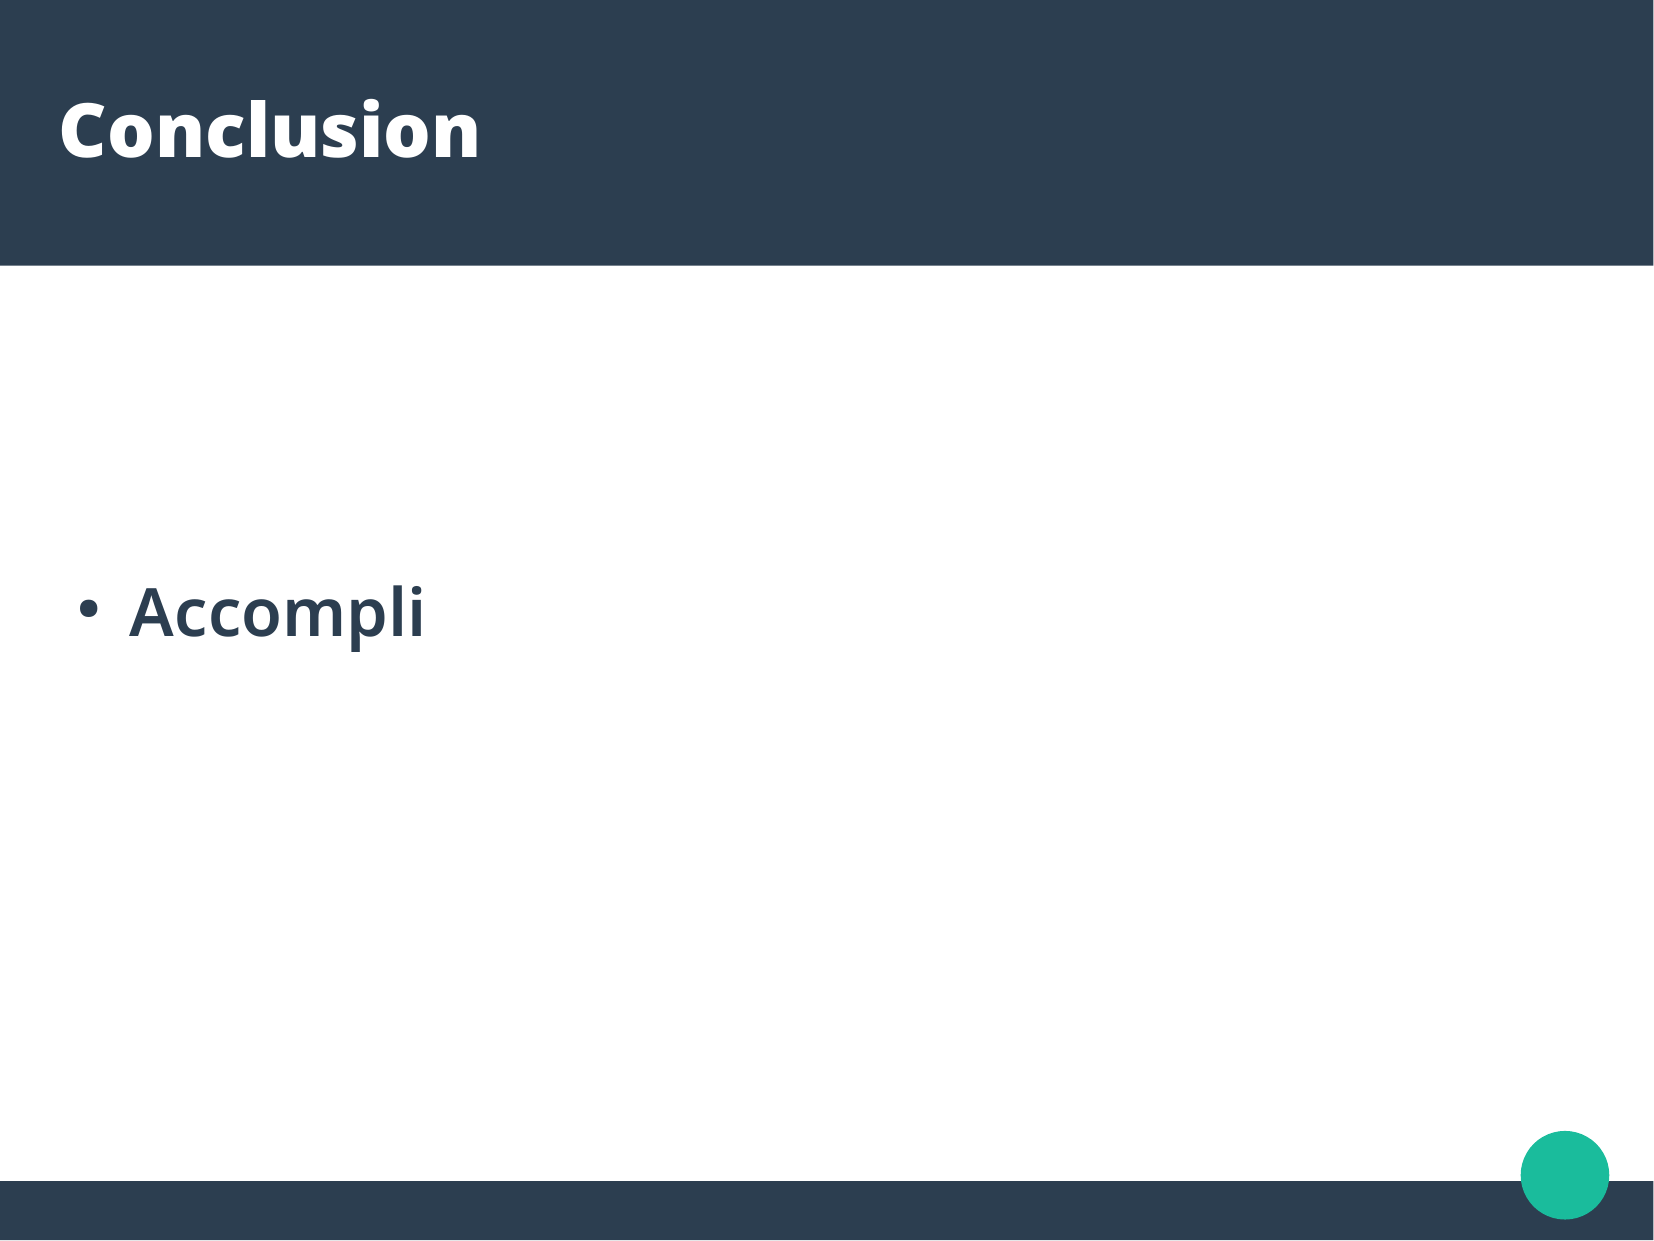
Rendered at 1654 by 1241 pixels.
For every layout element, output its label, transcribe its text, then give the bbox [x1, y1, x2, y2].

title Conclusion [59, 56, 1595, 200]
list Accompli [59, 324, 1595, 1152]
